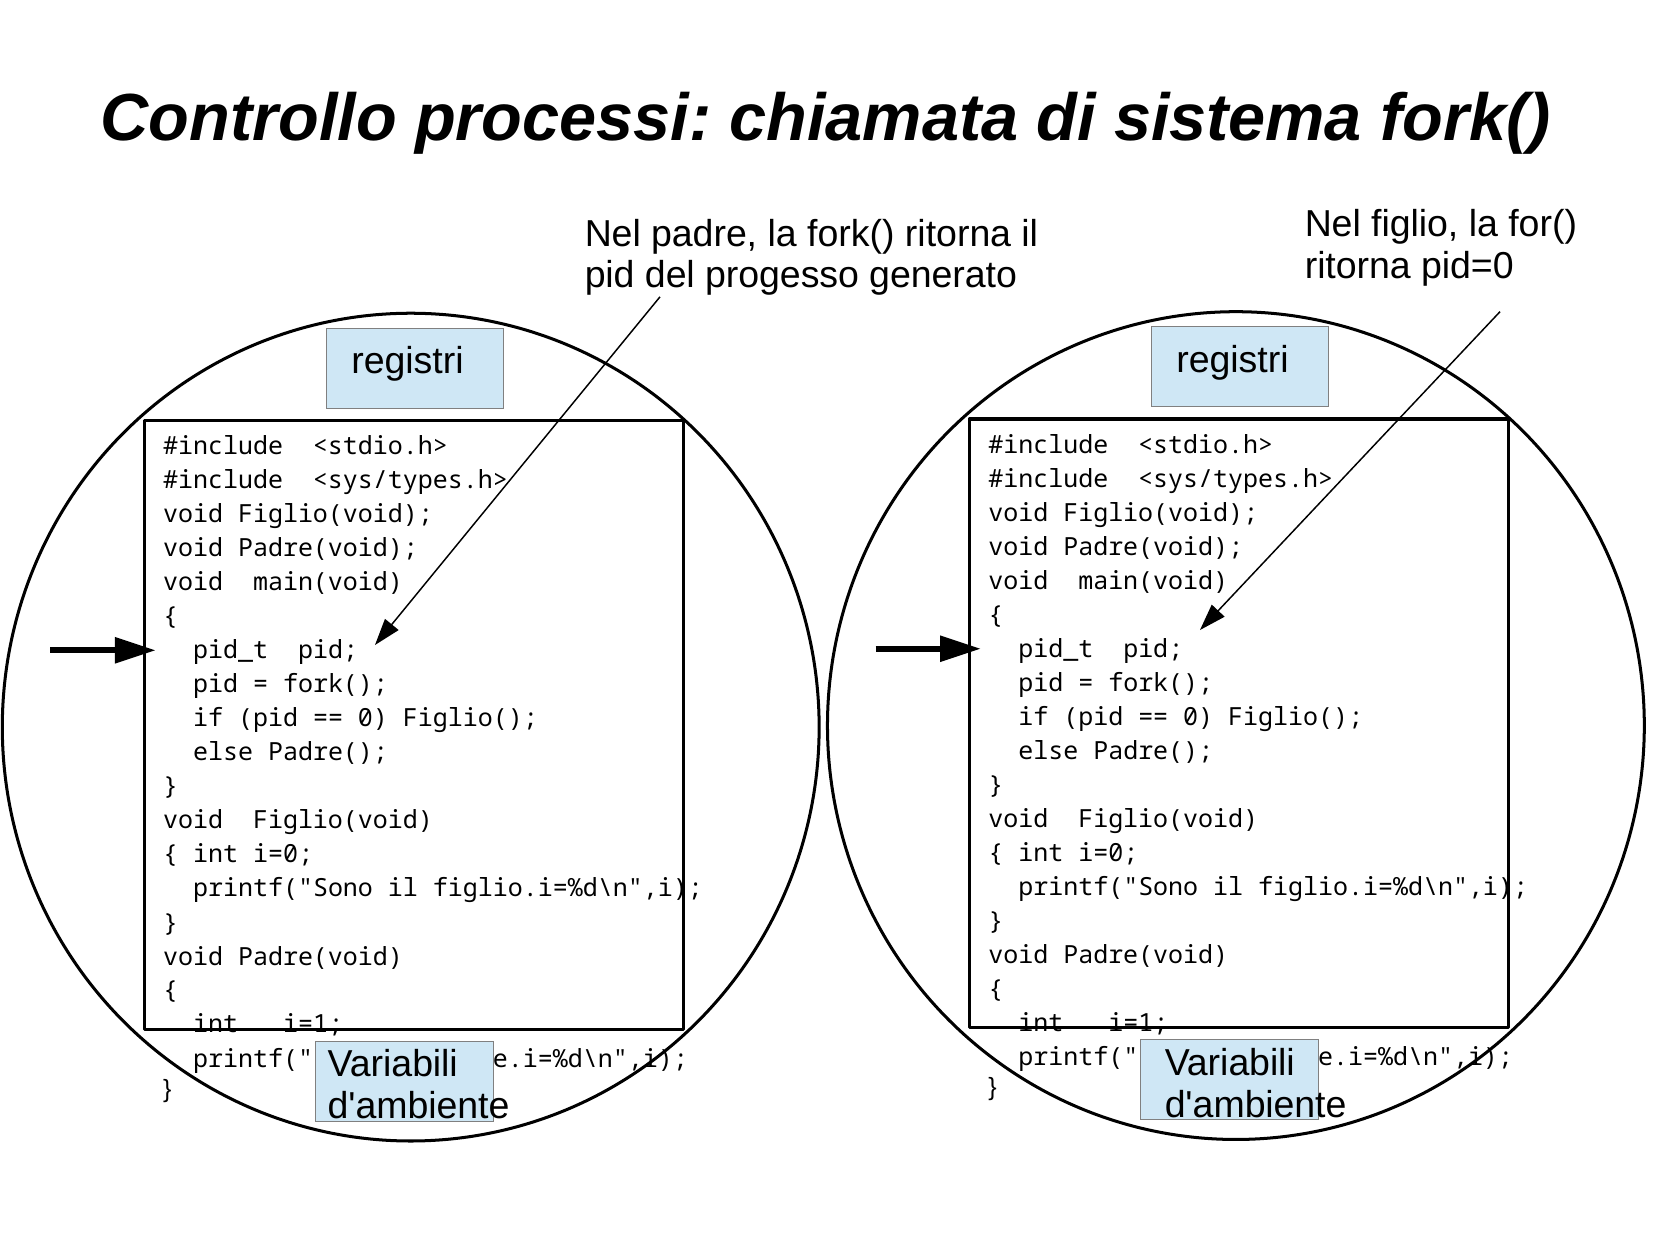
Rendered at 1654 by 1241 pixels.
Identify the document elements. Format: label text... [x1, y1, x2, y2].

text_box Nel padre, la fork() ritorna il pid del progesso generato [570, 204, 1096, 304]
text_box #include <stdio.h> #include <sys/types.h> void Figlio(void); void Padre(void); void main(void) { pid_t pid; pid = fork(); if (pid == 0) Figlio(); else Padre(); } void Figlio(void) { int i=0; printf("Sono il figlio.i=%d\n",i); } void Padre(void) { int i=1; printf("Sono il padre.i=%d\n",i); } [685, 420, 828, 1030]
text_box registri [1161, 330, 1392, 388]
text_box Variabili d'ambiente [312, 1035, 543, 1135]
text_box #include <stdio.h> #include <sys/types.h> void Figlio(void); void Padre(void); void main(void) { pid_t pid; pid = fork(); if (pid == 0) Figlio(); else Padre(); } void Figlio(void) { int i=0; printf("Sono il figlio.i=%d\n",i); } void Padre(void) { int i=1; printf("Sono il padre.i=%d\n",i); } [148, 422, 682, 1028]
text_box [326, 328, 504, 409]
text_box registri [336, 332, 567, 389]
text_box Nel figlio, la for() ritorna pid=0 [1290, 195, 1654, 312]
text_box #include <stdio.h> #include <sys/types.h> void Figlio(void); void Padre(void); void main(void) { pid_t pid; pid = fork(); if (pid == 0) Figlio(); else Padre(); } void Figlio(void) { int i=0; printf("Sono il figlio.i=%d\n",i); } void Padre(void) { int i=1; printf("Sono il padre.i=%d\n",i); } [1510, 419, 1653, 1028]
text_box [1140, 1039, 1149, 1120]
text_box [1151, 326, 1329, 407]
text_box Variabili d'ambiente [1149, 1033, 1380, 1133]
text_box #include <stdio.h> #include <sys/types.h> void Figlio(void); void Padre(void); void main(void) { pid_t pid; pid = fork(); if (pid == 0) Figlio(); else Padre(); } void Figlio(void) { int i=0; printf("Sono il figlio.i=%d\n",i); } void Padre(void) { int i=1; printf("Sono il padre.i=%d\n",i); } [973, 421, 1507, 1026]
title Controllo processi: chiamata di sistema fork() [82, 13, 1571, 222]
